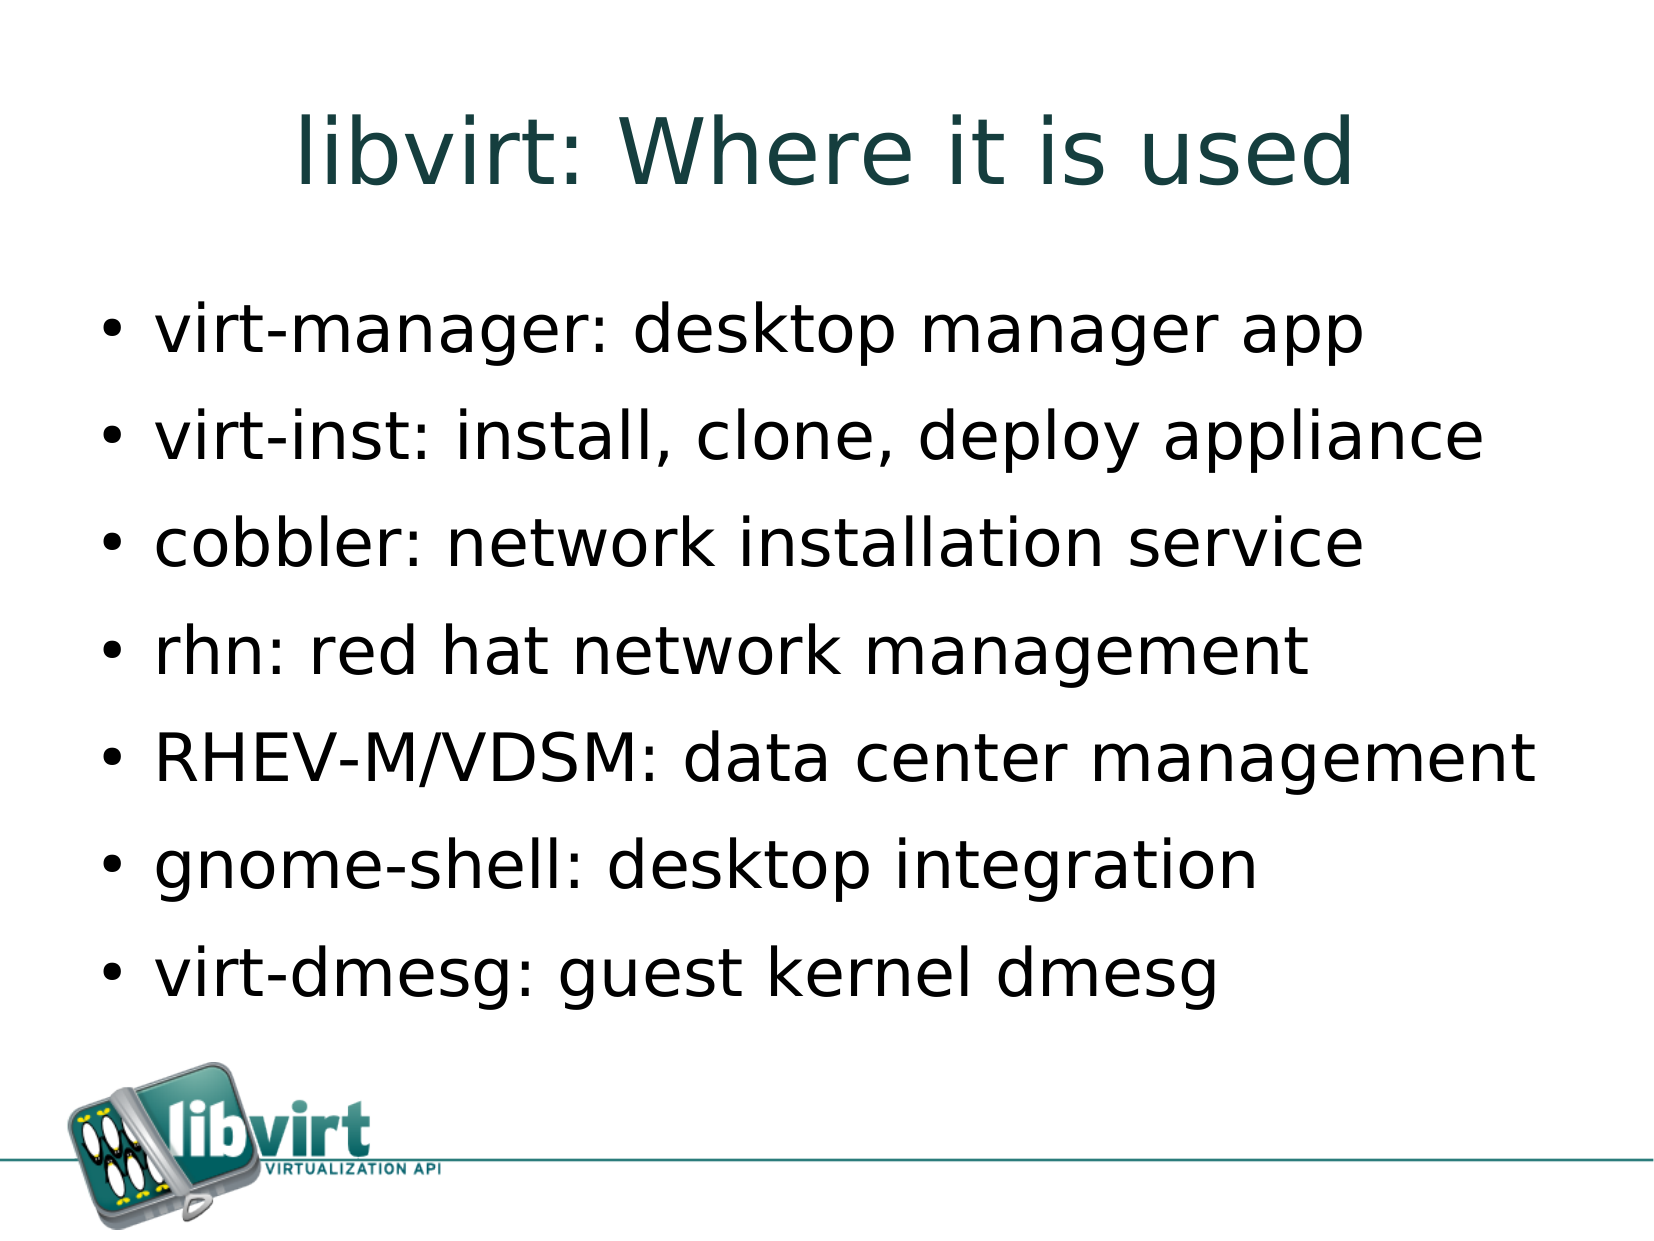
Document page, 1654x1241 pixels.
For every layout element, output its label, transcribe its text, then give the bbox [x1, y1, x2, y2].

picture [0, 1062, 1654, 1230]
title libvirt: Where it is used [82, 49, 1571, 257]
list virt-manager: desktop manager app virt-inst: install, clone, deploy appliance cobbler: network installation service rhn: red hat network management RHEV-M/VDSM: data center management gnome-shell: desktop integration virt-dmesg: guest kernel dmesg [82, 290, 1571, 1062]
